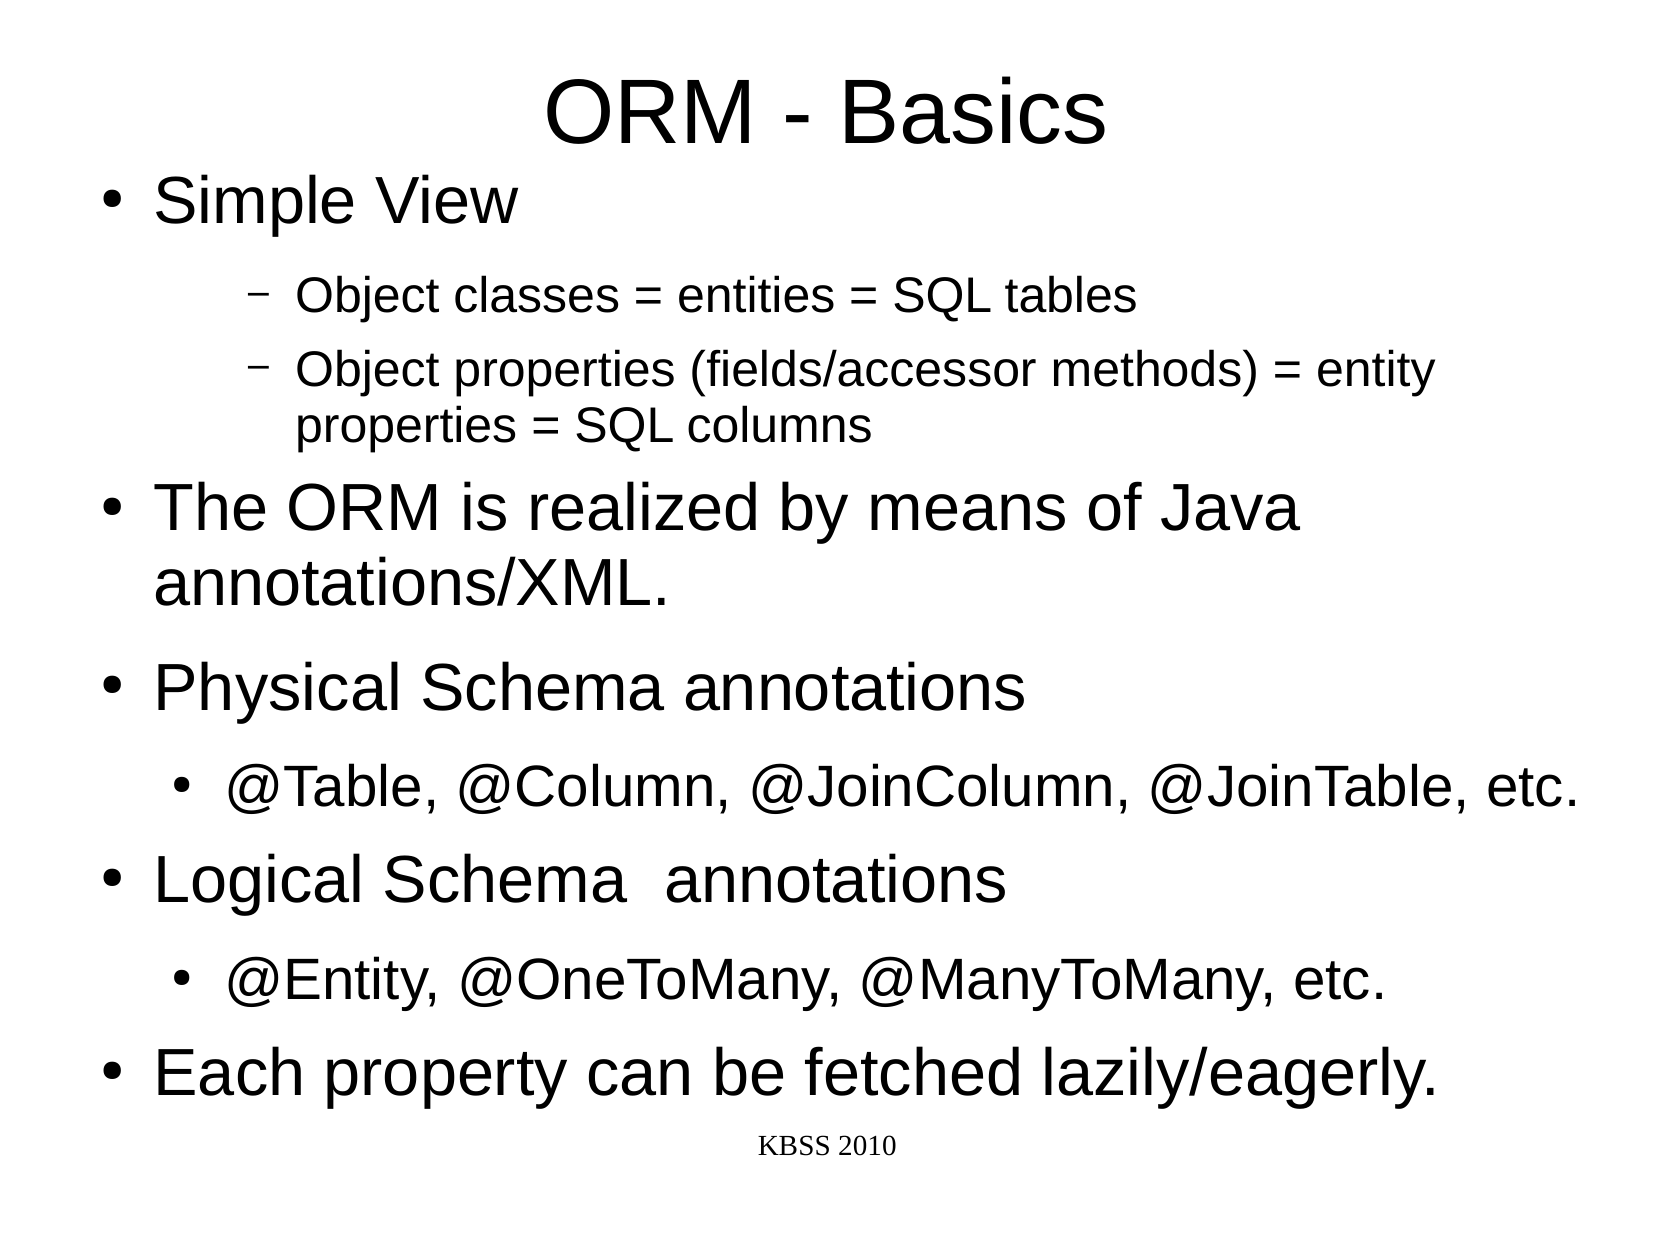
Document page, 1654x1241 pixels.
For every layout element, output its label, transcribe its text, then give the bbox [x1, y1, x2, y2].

list Simple View Object classes = entities = SQL tables Object properties (fields/accessor methods) = entity properties = SQL columns The ORM is realized by means of Java annotations/XML. Physical Schema annotations @Table, @Column, @JoinColumn, @JoinTable, etc. Logical Schema annotations @Entity, @OneToMany, @ManyToMany, etc. Each property can be fetched lazily/eagerly. [82, 163, 1595, 1113]
title ORM - Basics [82, 8, 1571, 163]
